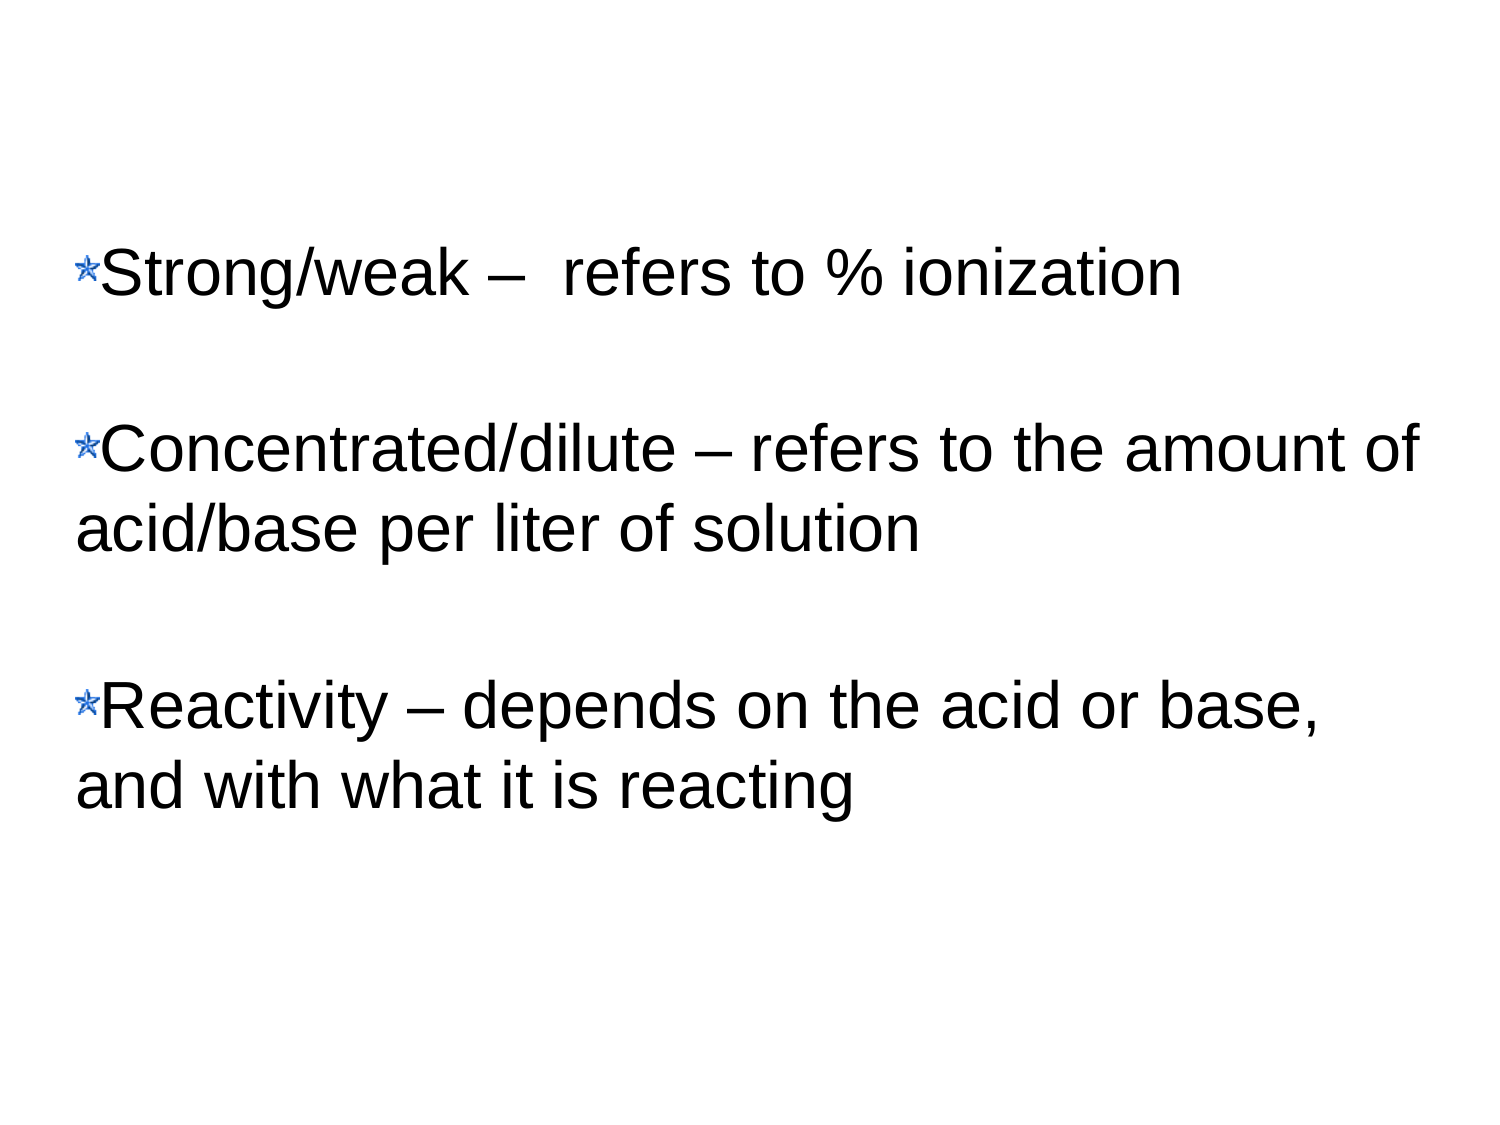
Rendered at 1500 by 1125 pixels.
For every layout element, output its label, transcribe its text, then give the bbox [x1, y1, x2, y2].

subtitle Strong/weak – refers to % ionization Concentrated/dilute – refers to the amount of acid/base per liter of solution Reactivity – depends on the acid or base, and with what it is reacting [75, 45, 1426, 1005]
